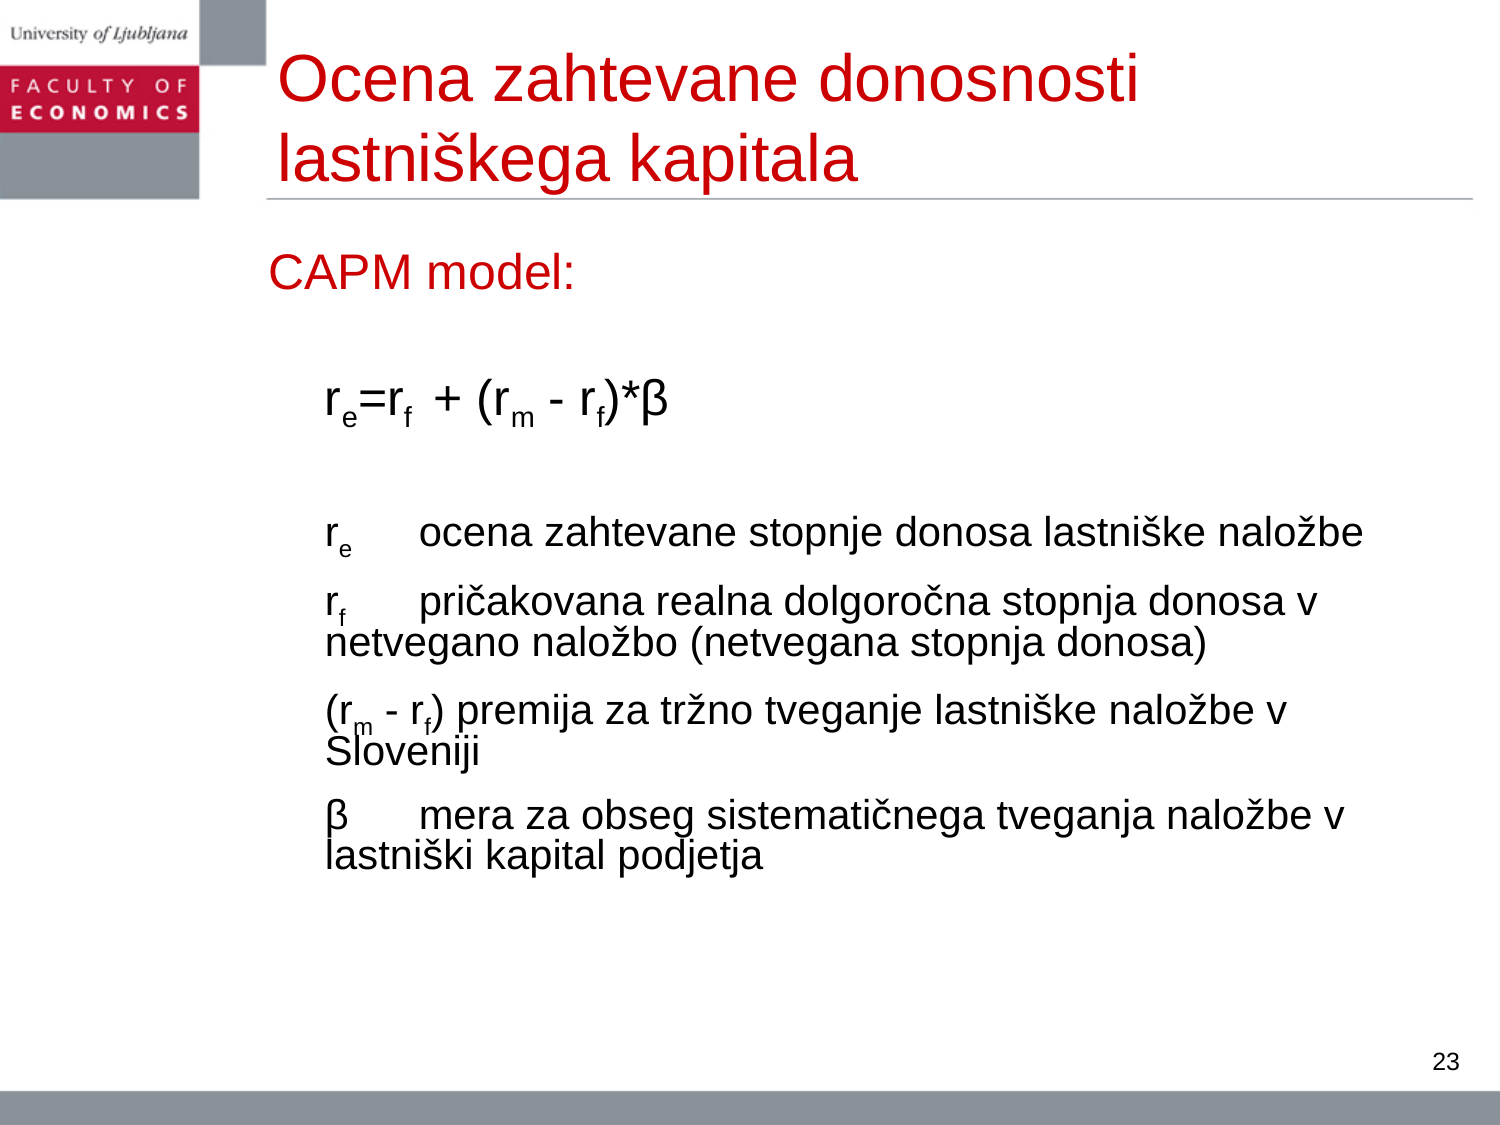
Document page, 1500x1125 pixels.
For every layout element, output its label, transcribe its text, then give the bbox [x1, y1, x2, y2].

list CAPM model: re=rf + (rm - rf)*β re ocena zahtevane stopnje donosa lastniške naložbe rf pričakovana realna dolgoročna stopnja donosa v netvegano naložbo (netvegana stopnja donosa) (rm - rf) premija za tržno tveganje lastniške naložbe v Sloveniji β mera za obseg sistematičnega tveganja naložbe v lastniški kapital podjetja [253, 243, 1415, 1055]
title Ocena zahtevane donosnosti lastniškega kapitala [262, 24, 1476, 203]
text_box <number> [1162, 1037, 1476, 1101]
picture [0, 0, 1500, 1125]
